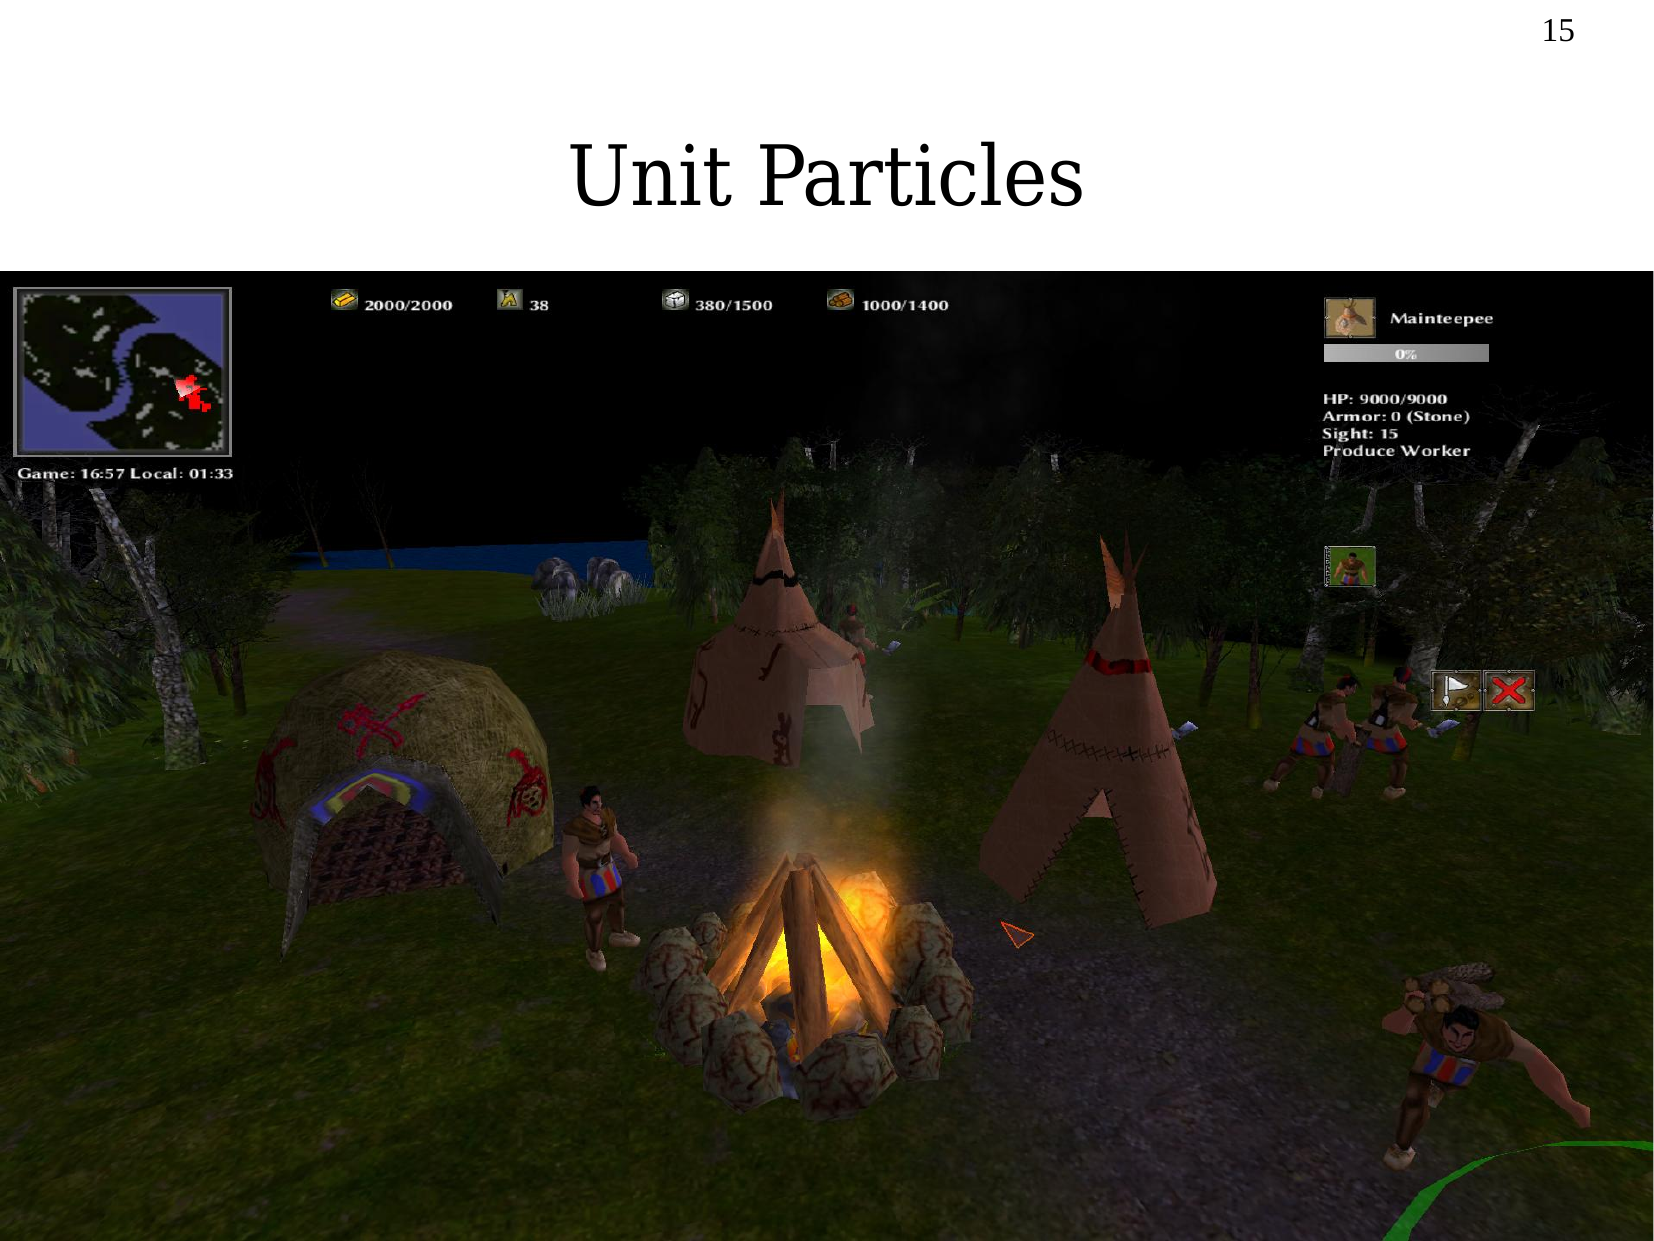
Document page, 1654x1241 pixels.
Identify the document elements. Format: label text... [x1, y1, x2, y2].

title Unit Particles [82, 49, 1571, 257]
picture [0, 271, 1654, 1241]
